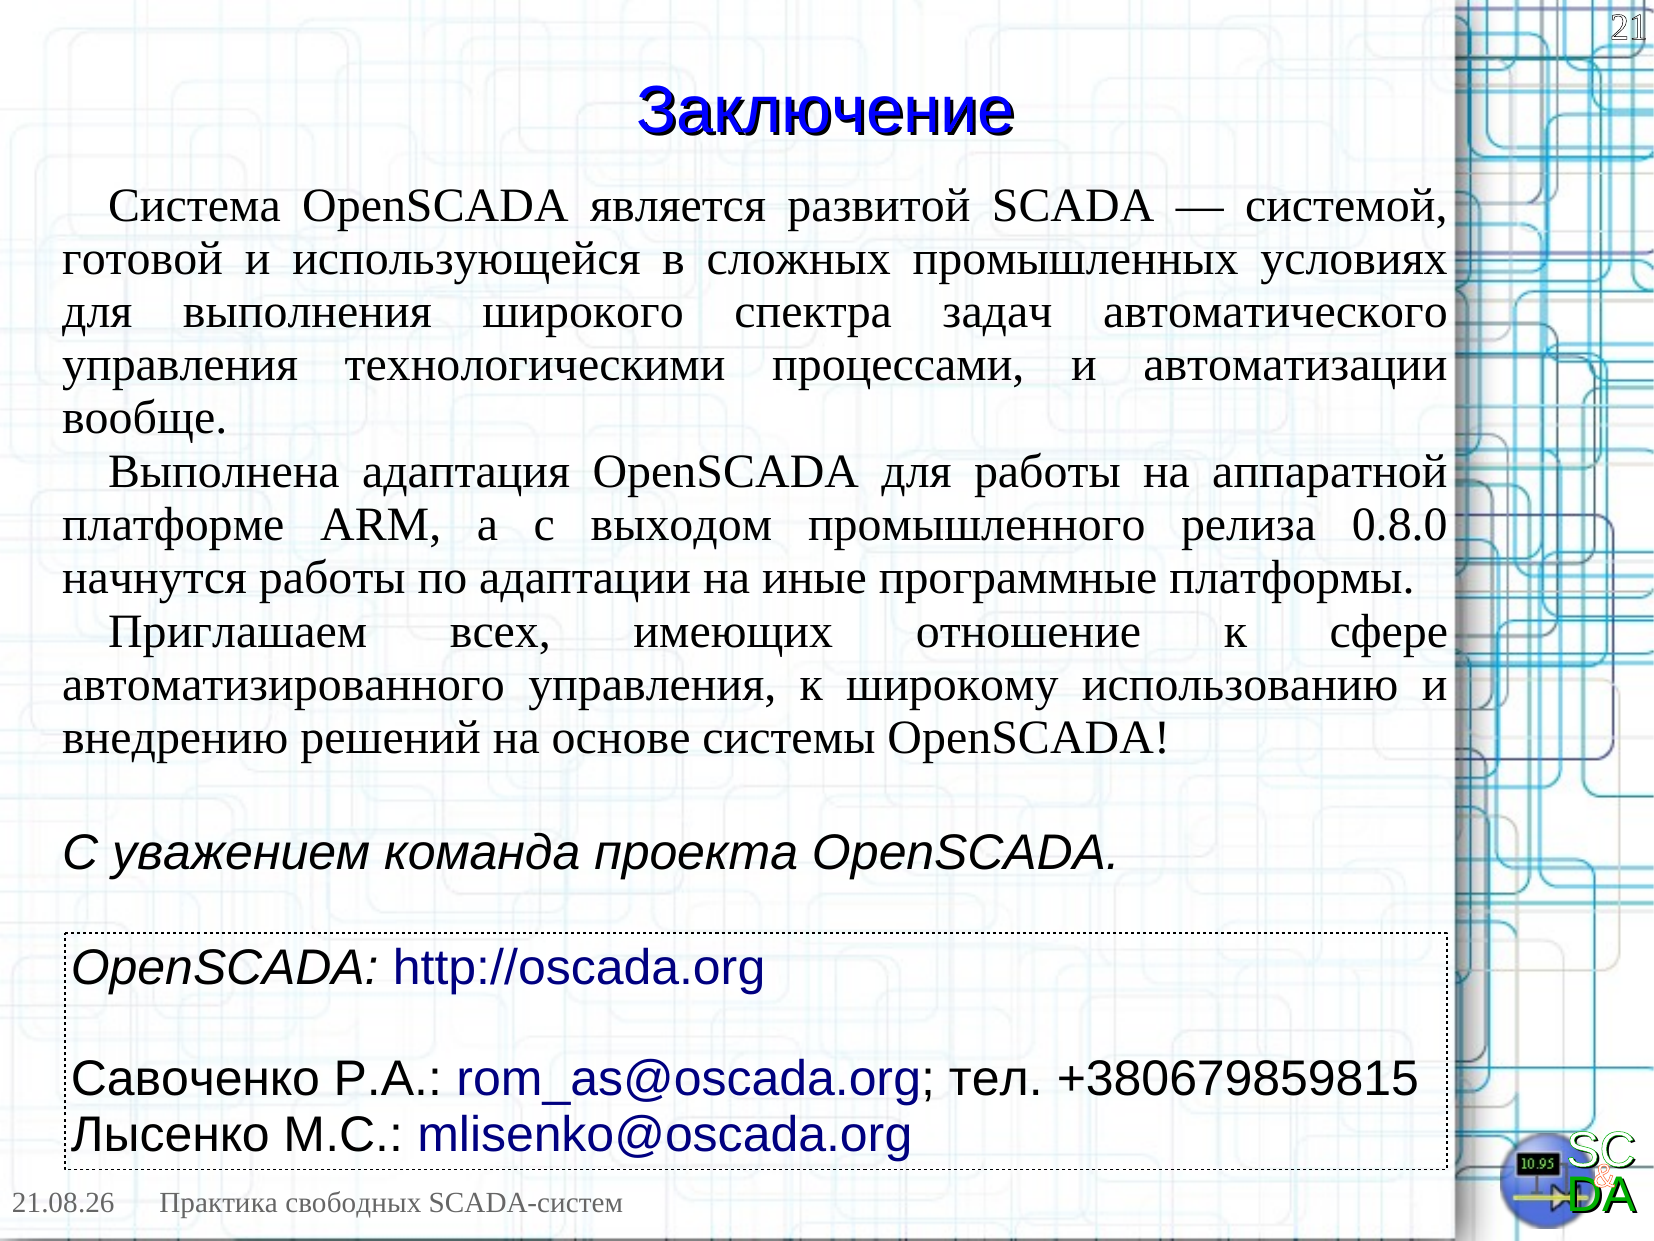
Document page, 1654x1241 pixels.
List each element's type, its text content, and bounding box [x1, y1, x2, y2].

picture [0, 0, 1654, 1241]
text_box OpenSCADA: http://oscada.org Савоченко Р.А.: rom_as@oscada.org; тел. +380679859815 Лысенко М.С.: mlisenko@oscada.org [64, 933, 1447, 1170]
title Заключение [44, 50, 1607, 155]
text_box Система OpenSCADA является развитой SCADA — системой, готовой и использующейся в сложных промышленных условиях для выполнения широкого спектра задач автоматического управления технологическими процессами, и автоматизации вообще. Выполнена адаптация OpenSCADA для работы на аппаратной платформе ARM, а с выходом промышленного релиза 0.8.0 начнутся работы по адаптации на иные программные платформы. Приглашаем всех, имеющих отношение к сфере автоматизированного управления, к широкому использованию и внедрению решений на основе системы OpenSCADA! С уважением команда проекта OpenSCADA. [47, 170, 1465, 888]
